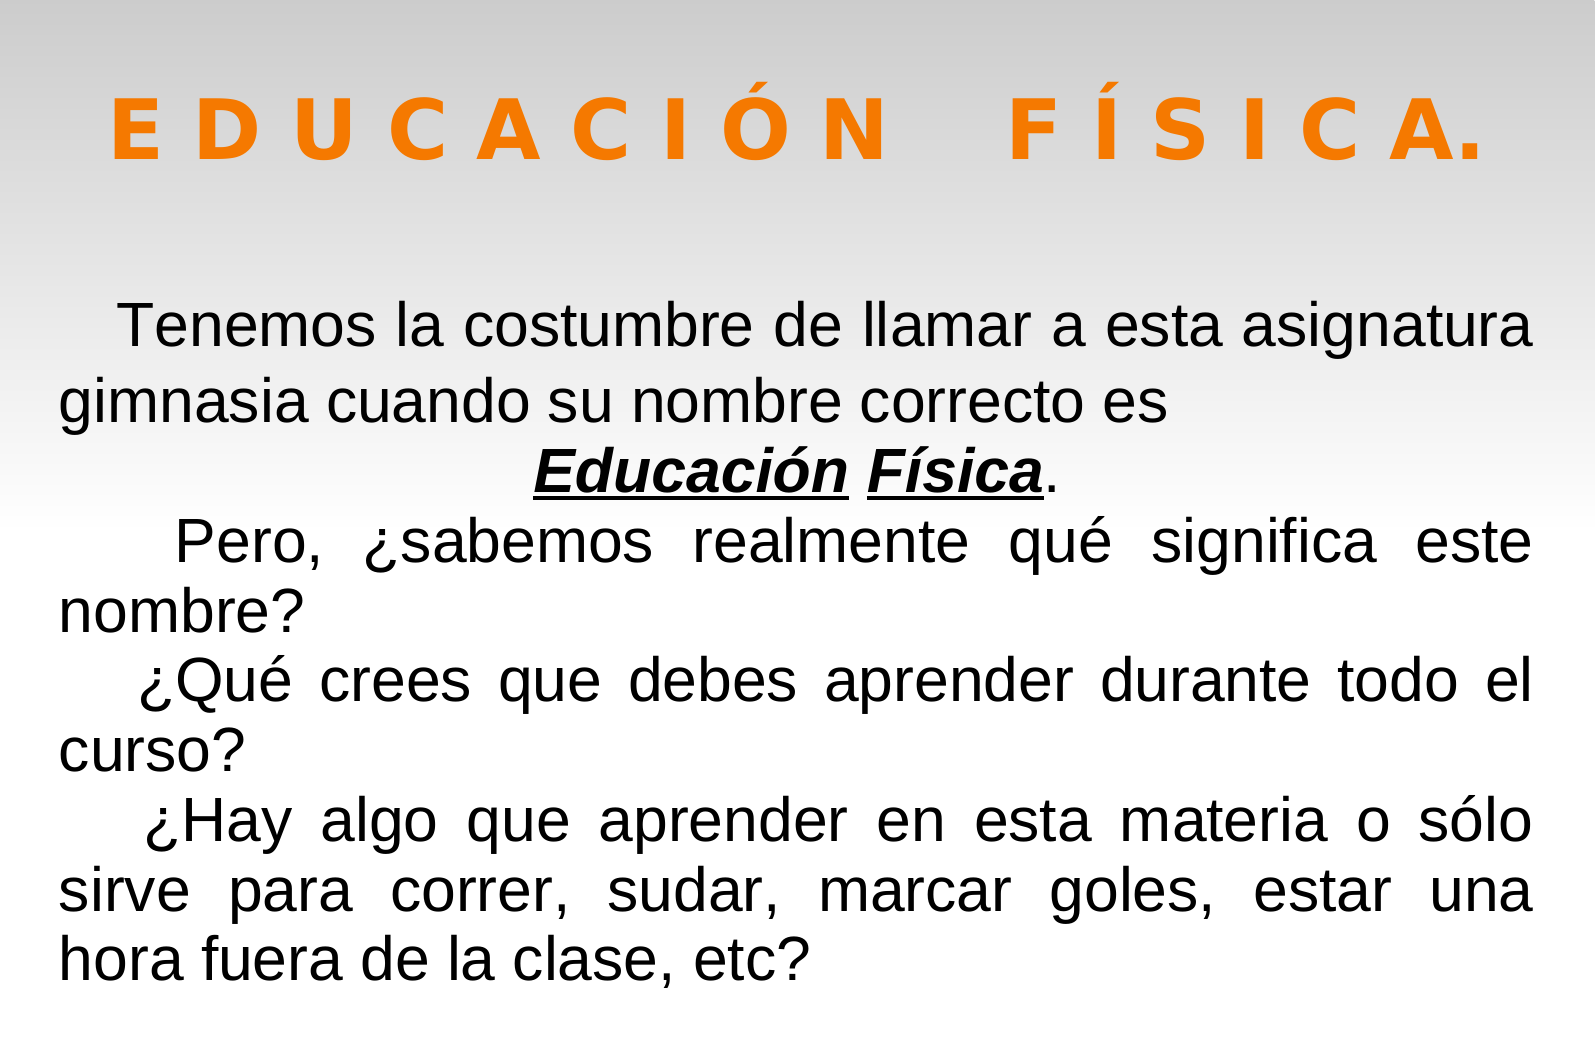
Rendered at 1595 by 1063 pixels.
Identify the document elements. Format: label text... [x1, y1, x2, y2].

subtitle Tenemos la costumbre de llamar a esta asignatura gimnasia cuando su nombre correcto es Educación Física. Pero, ¿sabemos realmente qué significa este nombre? ¿Qué crees que debes aprender durante todo el curso? ¿Hay algo que aprender en esta materia o sólo sirve para correr, sudar, marcar goles, estar una hora fuera de la clase, etc? [59, 265, 1536, 1004]
title E D U C A C I Ó N F Í S I C A. [79, 42, 1515, 220]
